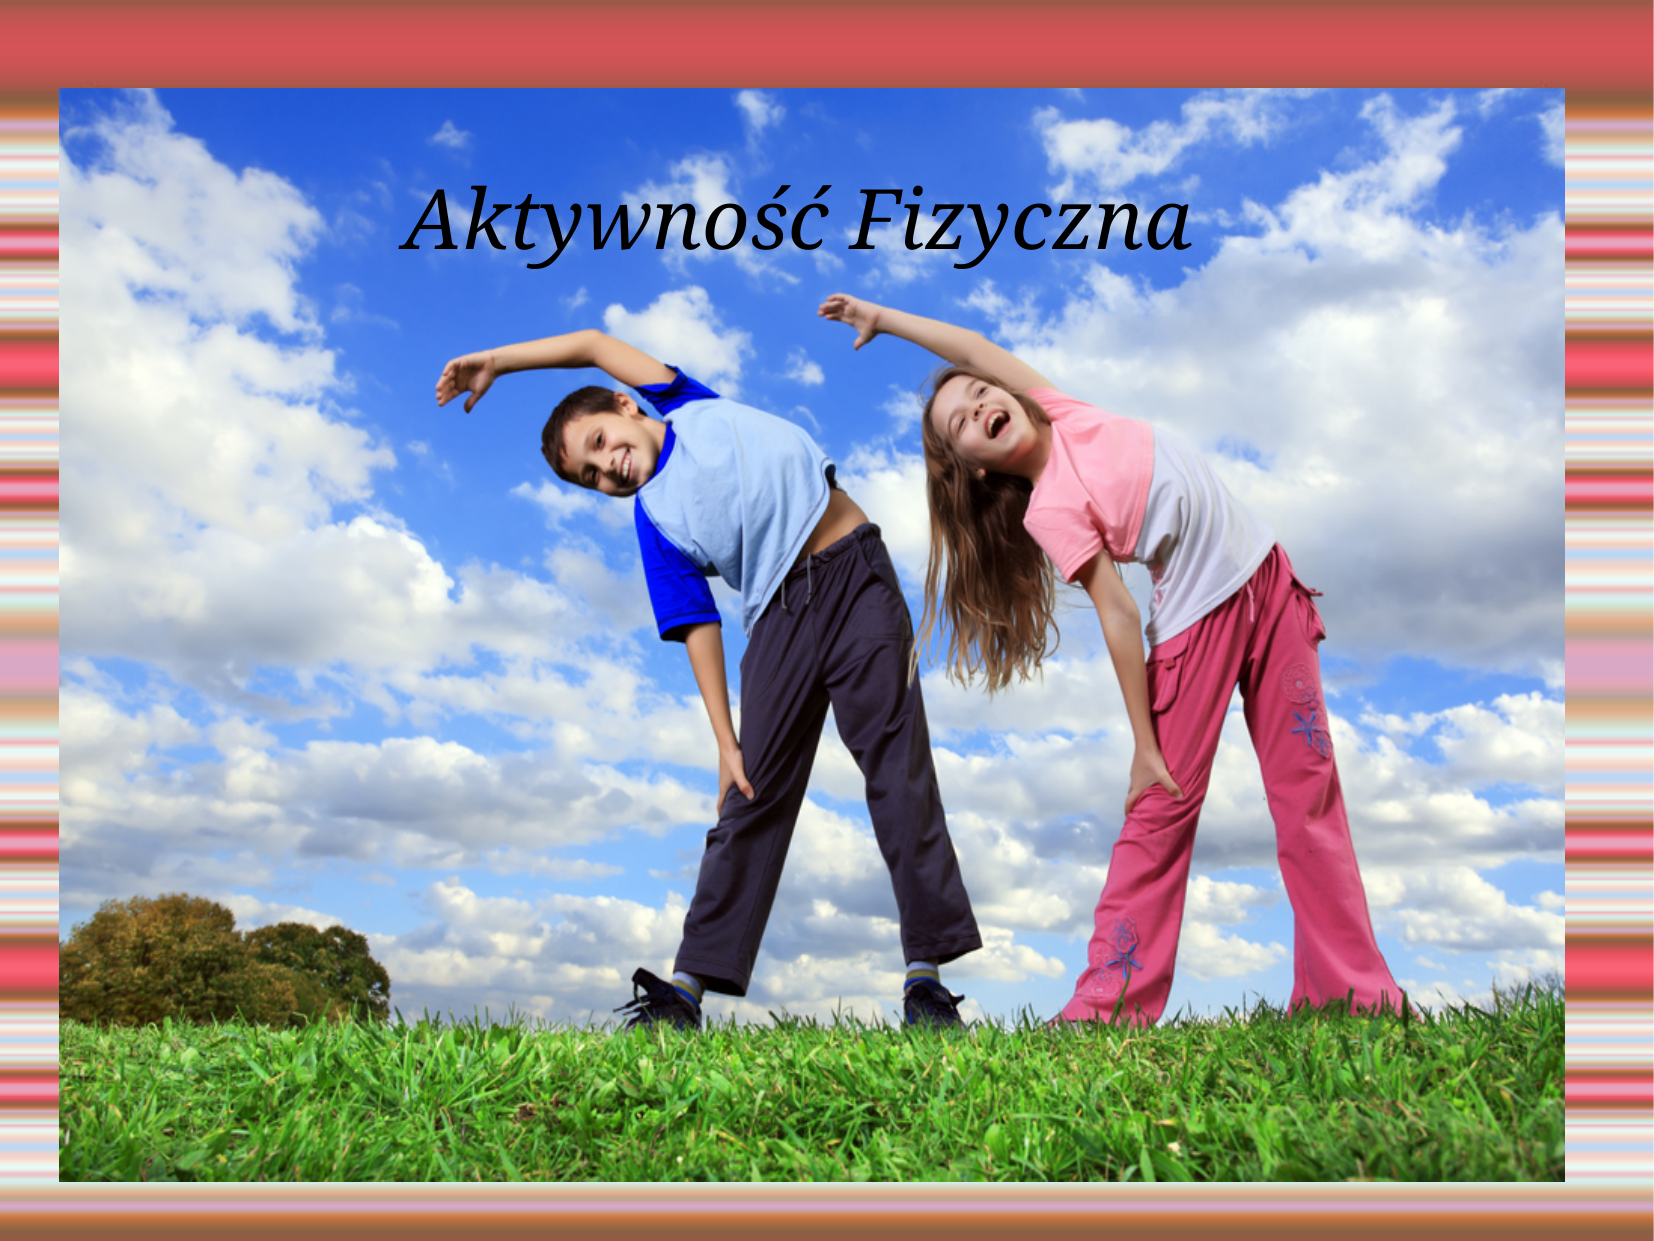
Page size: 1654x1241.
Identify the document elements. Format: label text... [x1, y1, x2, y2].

picture [0, 0, 1654, 1241]
title Aktywność Fizyczna [92, 54, 1505, 380]
